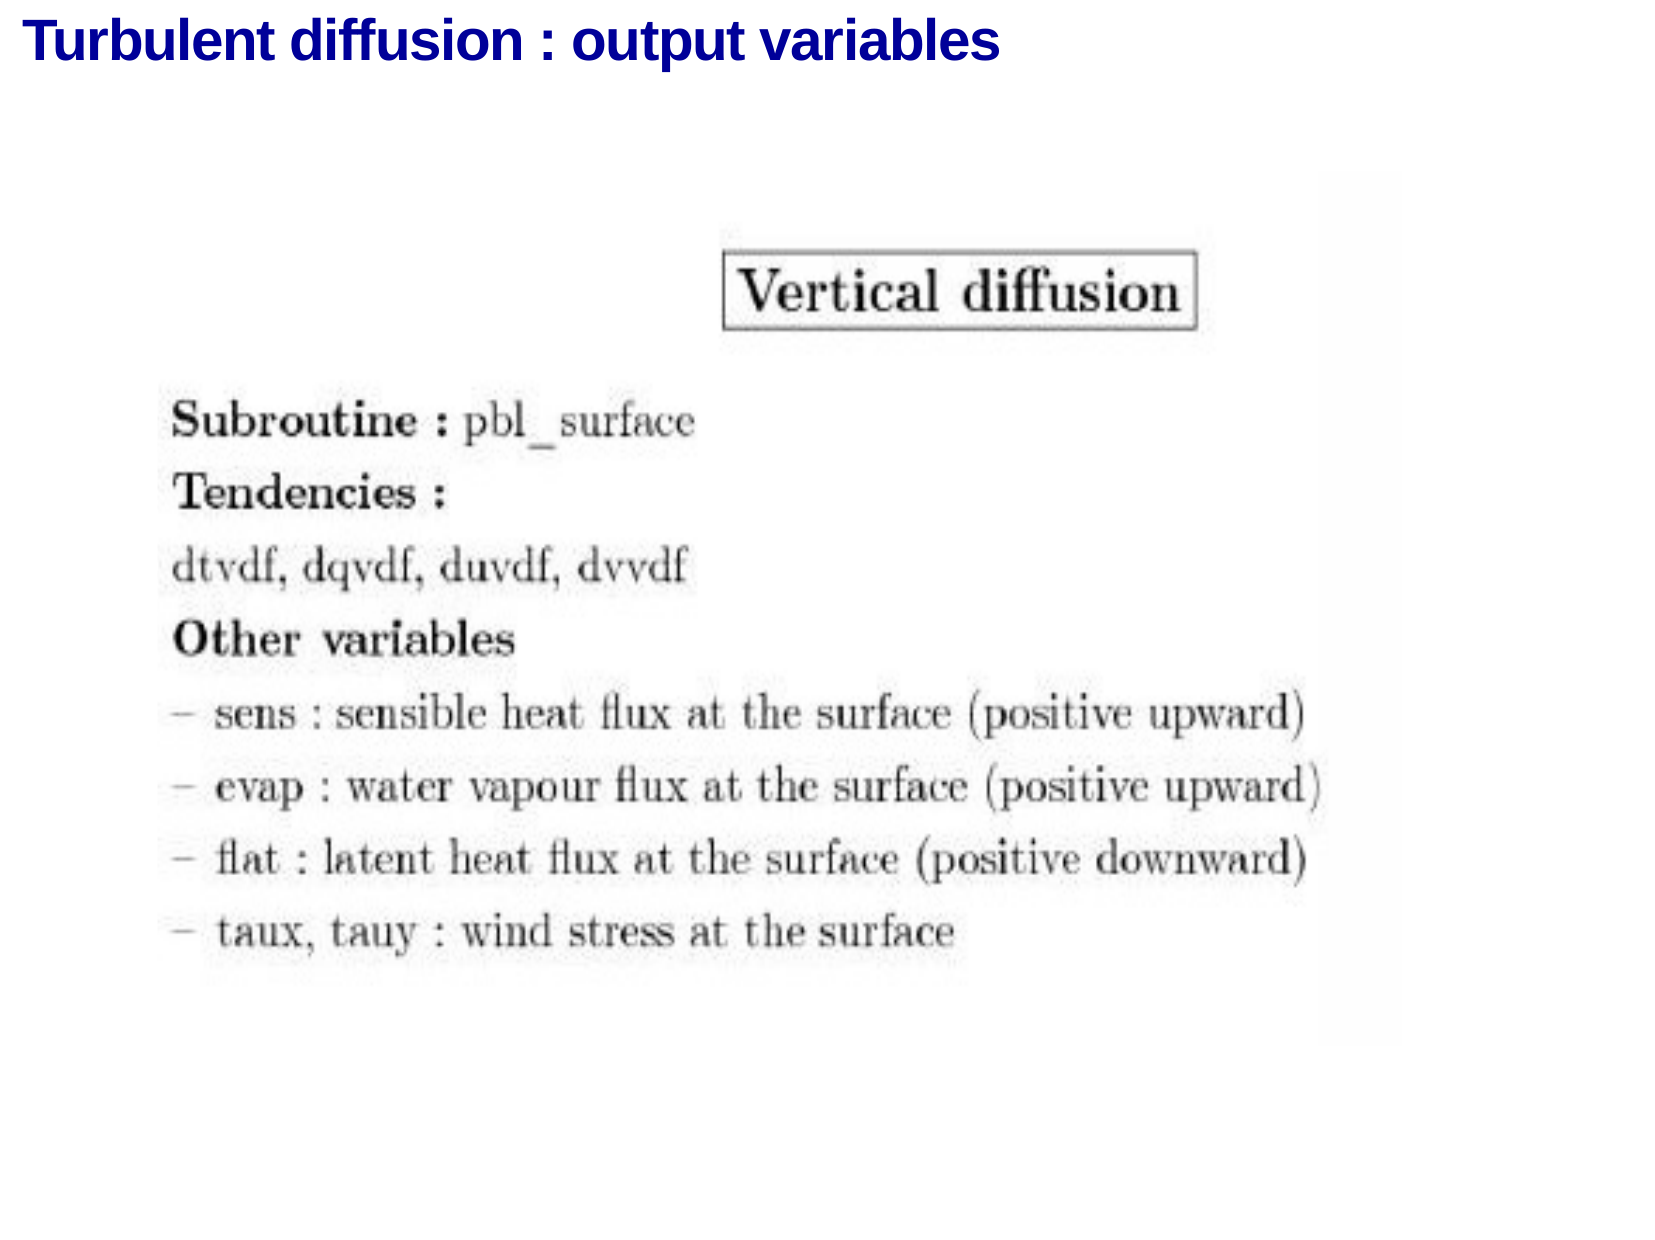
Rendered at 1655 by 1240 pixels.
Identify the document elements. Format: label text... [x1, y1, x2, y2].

text_box Turbulent diffusion : output variables [22, 2, 1146, 76]
text_box [157, 171, 1402, 1046]
